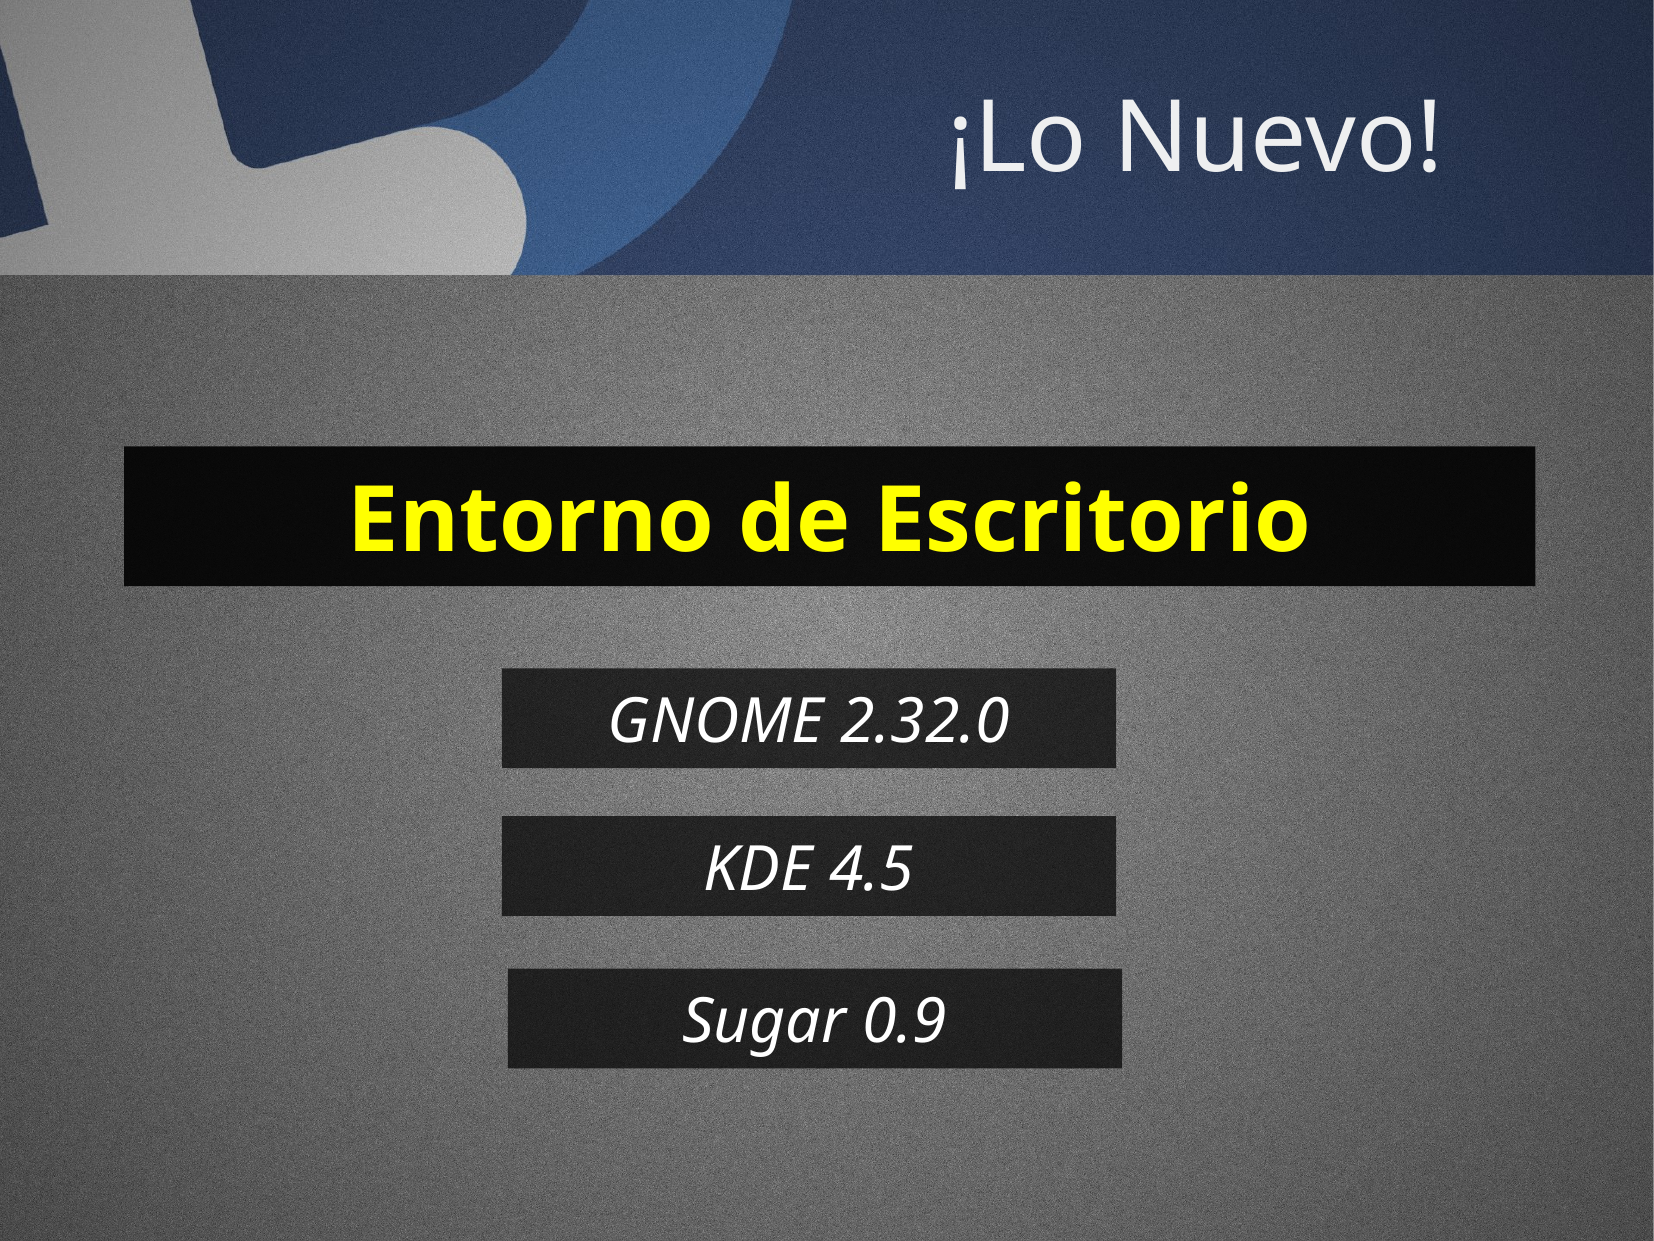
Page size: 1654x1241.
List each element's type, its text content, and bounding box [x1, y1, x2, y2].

title ¡Lo Nuevo! [738, 29, 1654, 237]
picture [0, 0, 1654, 1241]
text_box GNOME 2.32.0 [501, 668, 1117, 753]
text_box Sugar 0.9 [507, 968, 1123, 1054]
text_box KDE 4.5 [501, 816, 1117, 901]
text_box Entorno de Escritorio [124, 446, 1536, 573]
